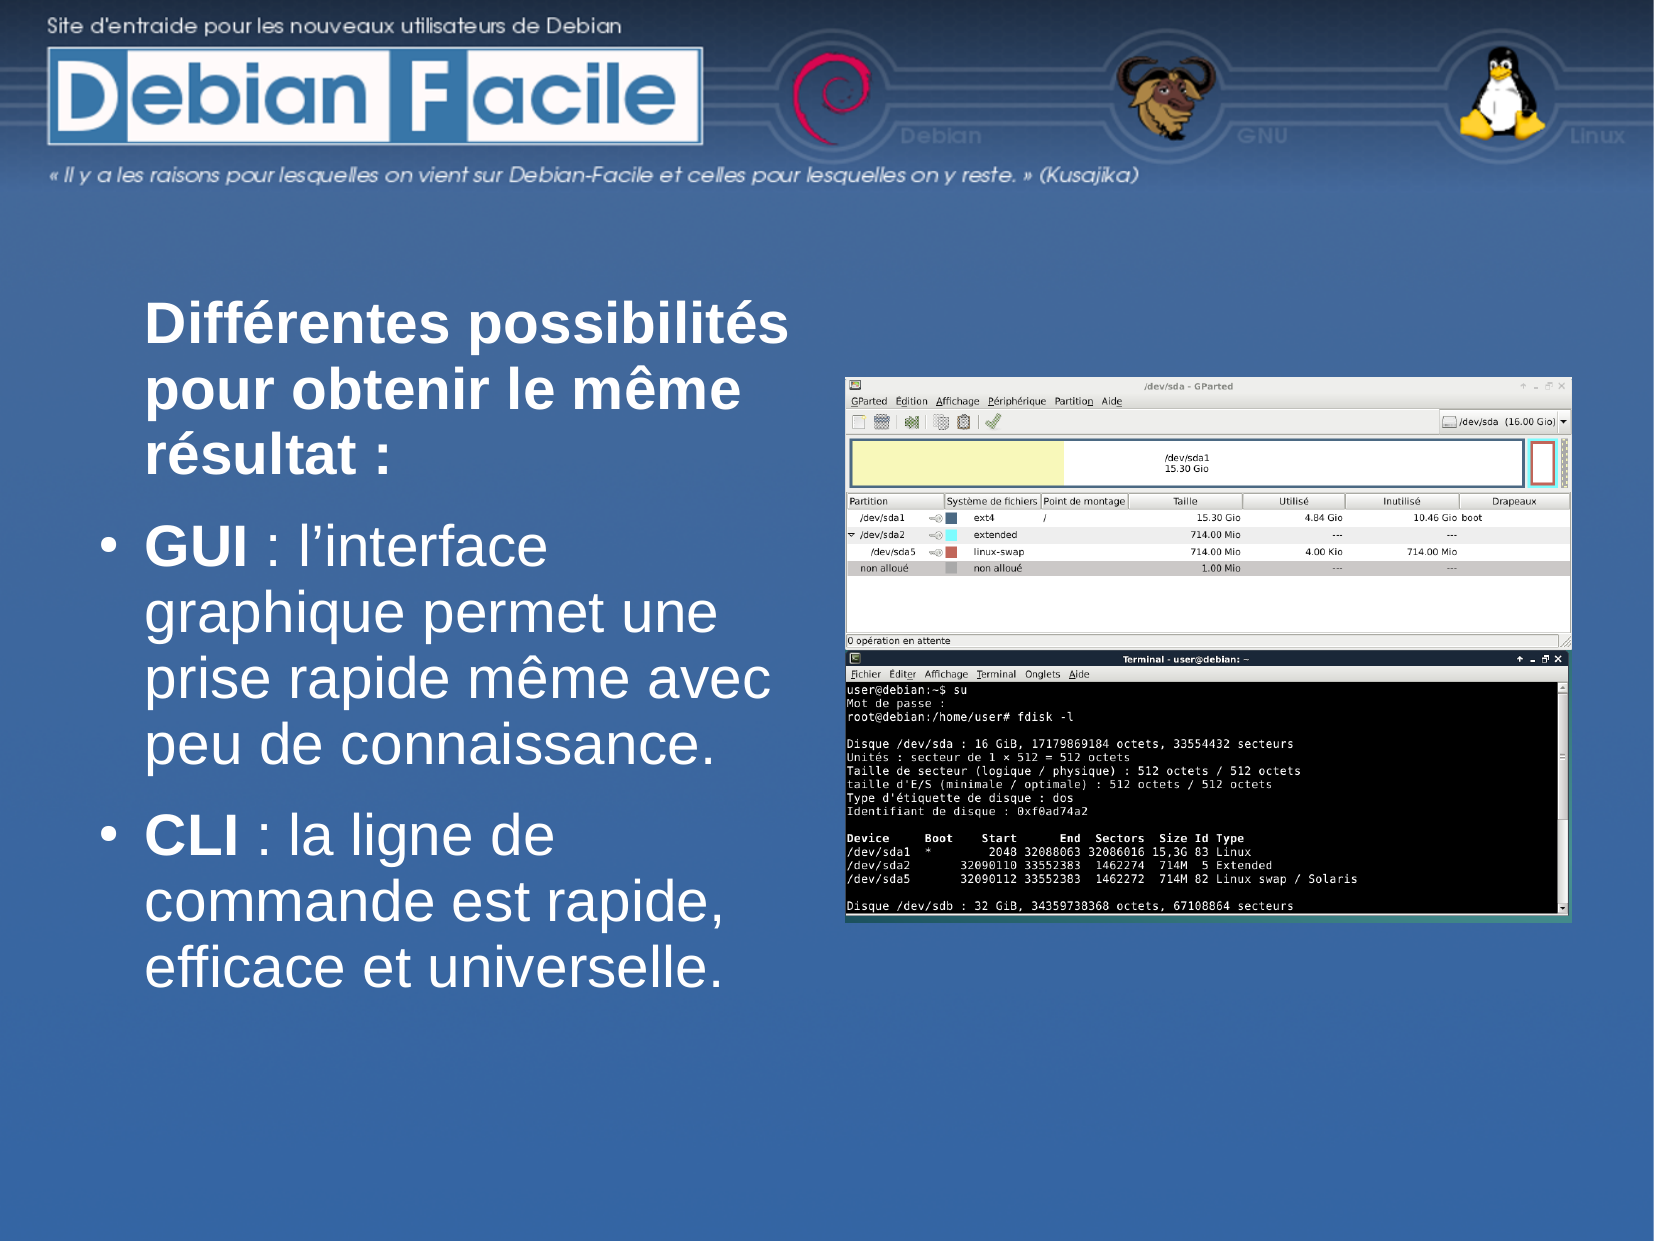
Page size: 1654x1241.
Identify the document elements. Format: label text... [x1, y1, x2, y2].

list Différentes possibilités pour obtenir le même résultat : GUI : l’interface graphique permet une prise rapide même avec peu de connaissance. CLI : la ligne de commande est rapide, efficace et universelle. [82, 290, 809, 1010]
picture [0, 0, 1654, 1241]
